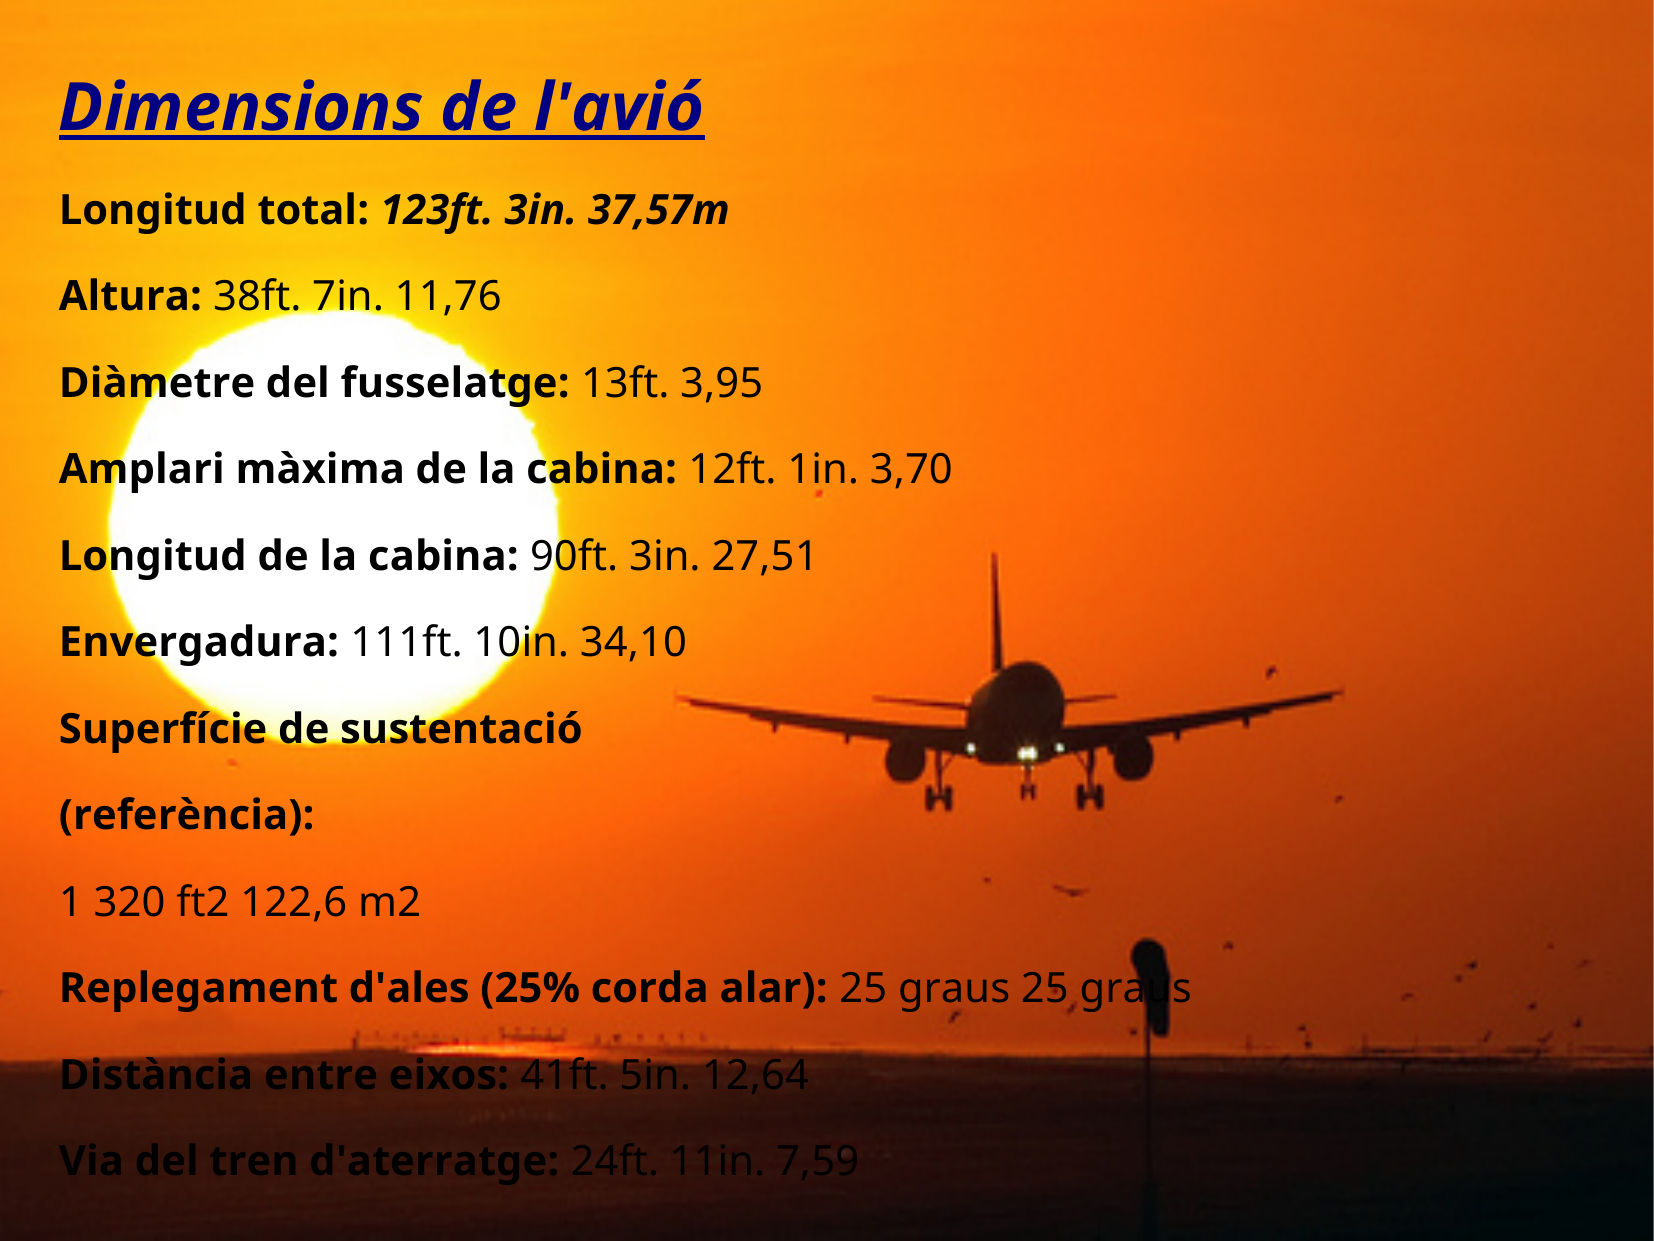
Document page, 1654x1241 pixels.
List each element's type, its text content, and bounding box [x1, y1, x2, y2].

picture [0, 0, 1654, 1241]
list Dimensions de l'avió Longitud total: 123ft. 3in. 37,57m Altura: 38ft. 7in. 11,76 Diàmetre del fusselatge: 13ft. 3,95 Amplari màxima de la cabina: 12ft. 1in. 3,70 Longitud de la cabina: 90ft. 3in. 27,51 Envergadura: 111ft. 10in. 34,10 Superfície de sustentació (referència): 1 320 ft2 122,6 m2 Replegament d'ales (25% corda alar): 25 graus 25 graus Distància entre eixos: 41ft. 5in. 12,64 Via del tren d'aterratge: 24ft. 11in. 7,59 [59, 59, 1577, 1205]
